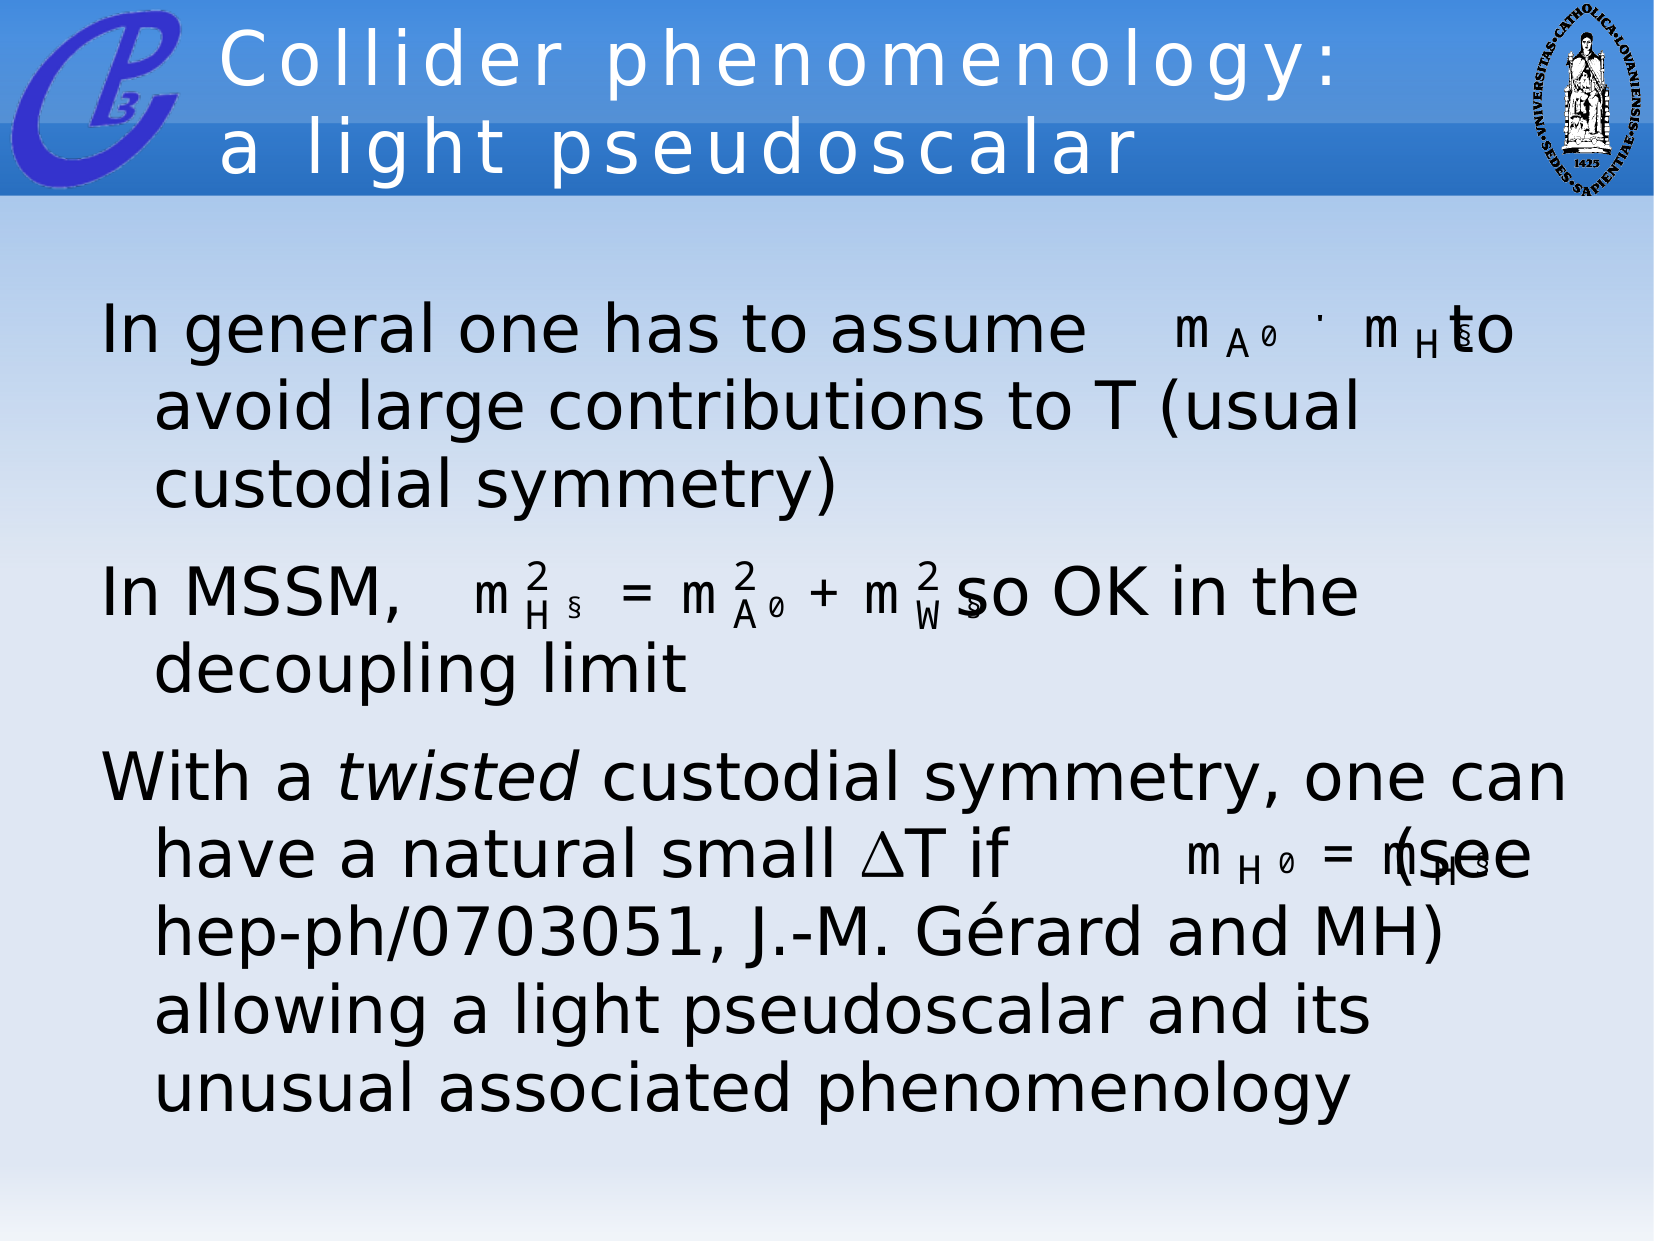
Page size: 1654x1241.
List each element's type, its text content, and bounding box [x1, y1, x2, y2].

list In general one has to assume to avoid large contributions to T (usual custodial symmetry) In MSSM, so OK in the decoupling limit With a twisted custodial symmetry, one can have a natural small T if (see hep-ph/0703051, J.-M. Gérard and MH) allowing a light pseudoscalar and its unusual associated phenomenology [82, 290, 1571, 1128]
title Collider phenomenology: a light pseudoscalar [218, 16, 1501, 191]
picture [0, 0, 1654, 1241]
